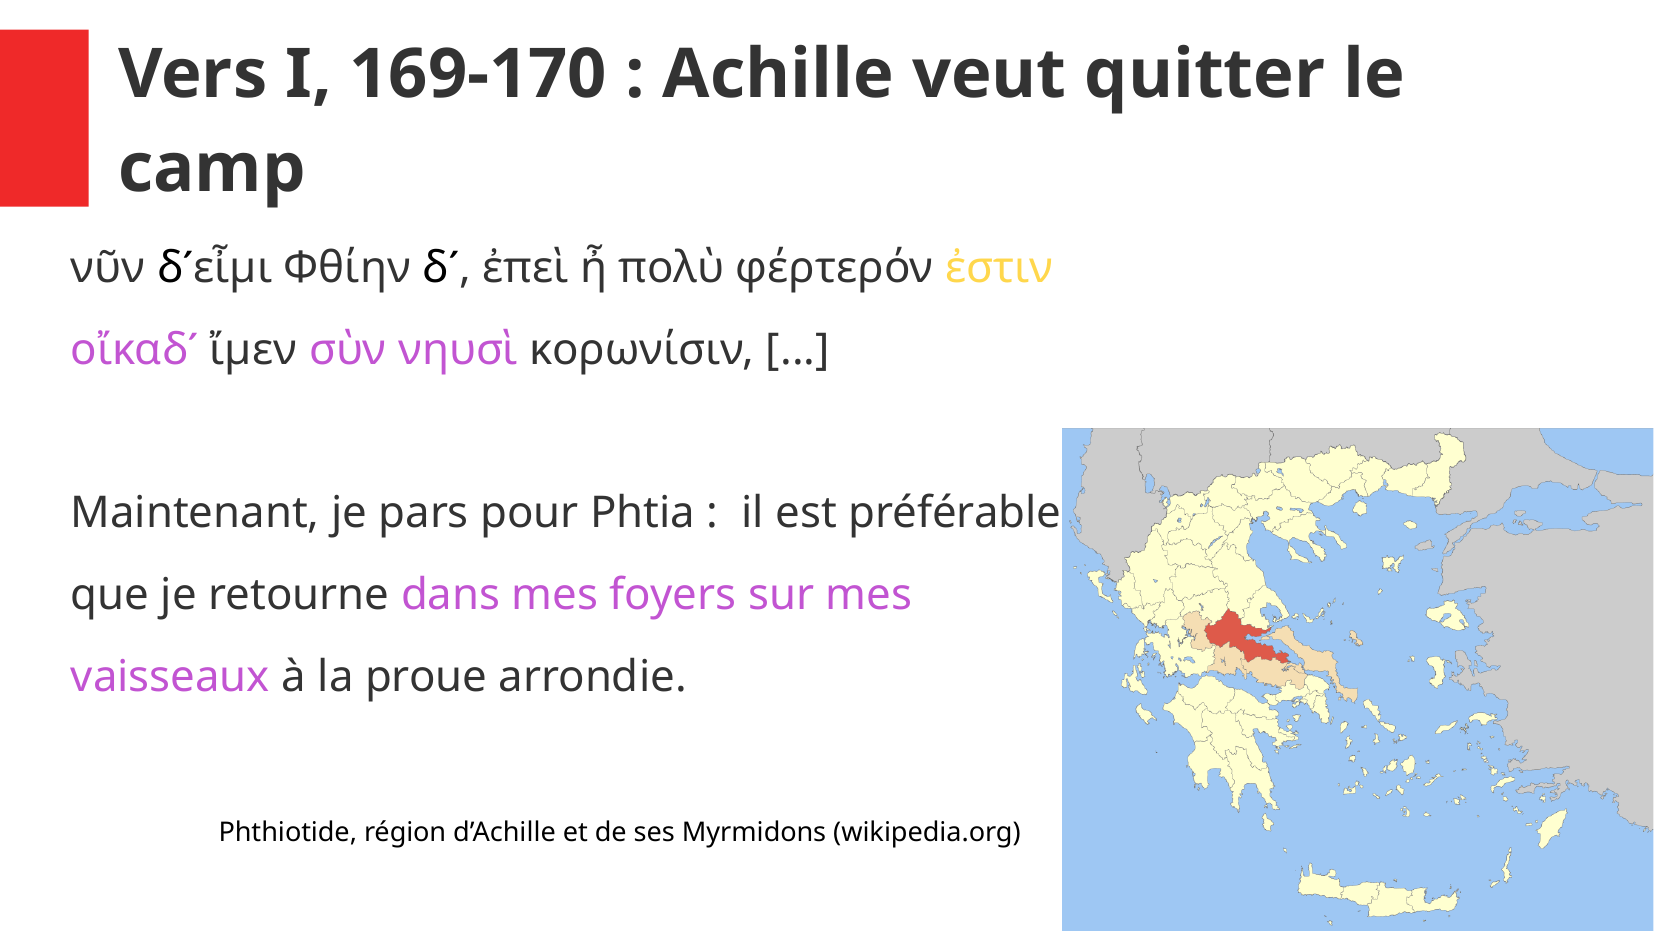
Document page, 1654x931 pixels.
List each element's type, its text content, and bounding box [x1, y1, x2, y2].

title Vers I, 169-170 : Achille veut quitter le camp [118, 24, 1595, 212]
text_box Phthiotide, région d’Achille et de ses Myrmidons (wikipedia.org) [147, 812, 1062, 886]
list νῦν δʹεἶμι Φθίην δʹ, ἐπεὶ ἦ πολὺ φέρτερόν ἐστιν οἴκαδʹ ἴμεν σὺν νηυσὶ κορωνίσιν, [...] Maintenant, je pars pour Phtia : il est préférable que je retourne dans mes foyers sur mes vaisseaux à la proue arrondie. [0, 236, 1270, 650]
picture [1062, 428, 1654, 931]
